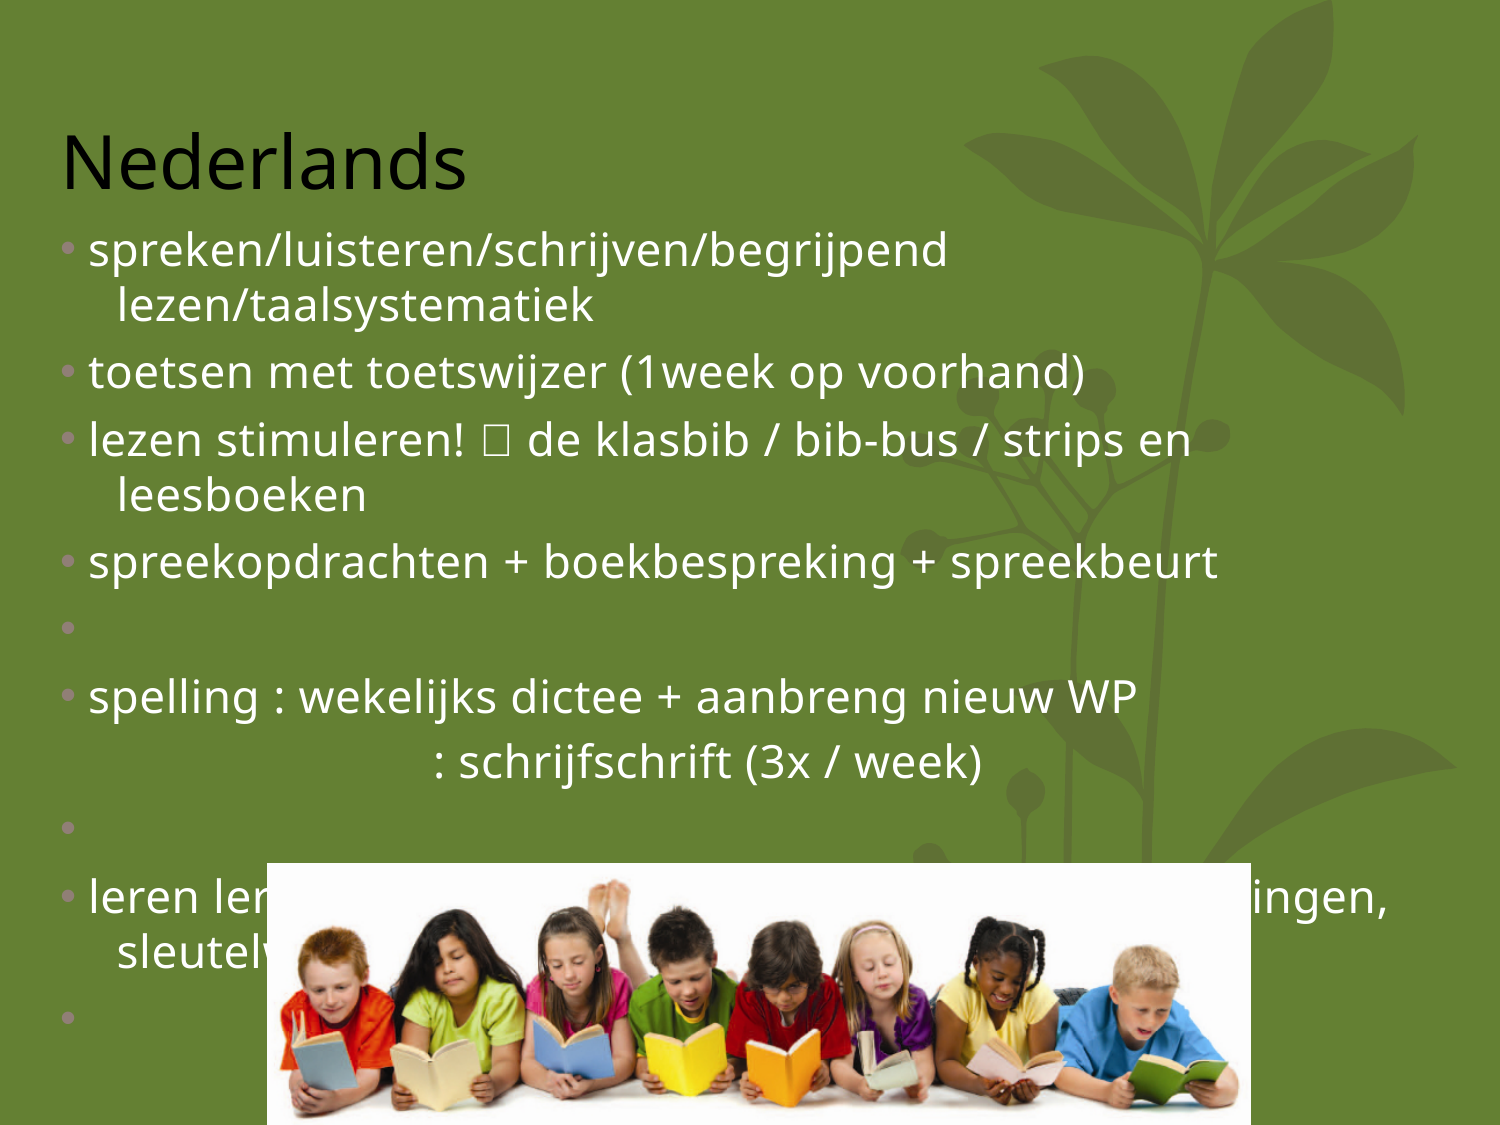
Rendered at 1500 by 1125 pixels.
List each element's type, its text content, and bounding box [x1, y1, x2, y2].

list spreken/luisteren/schrijven/begrijpend lezen/taalsystematiek toetsen met toetswijzer (1week op voorhand) lezen stimuleren!  de klasbib / bib-bus / strips en leesboeken spreekopdrachten + boekbespreking + spreekbeurt spelling : wekelijks dictee + aanbreng nieuw WP : schrijfschrift (3x / week) leren leren : vakoverschrijdend (schema’s, samenvattingen, sleutelwoorden,…) [45, 213, 1456, 1024]
title Nederlands [45, 37, 1455, 213]
picture [267, 863, 1251, 1125]
